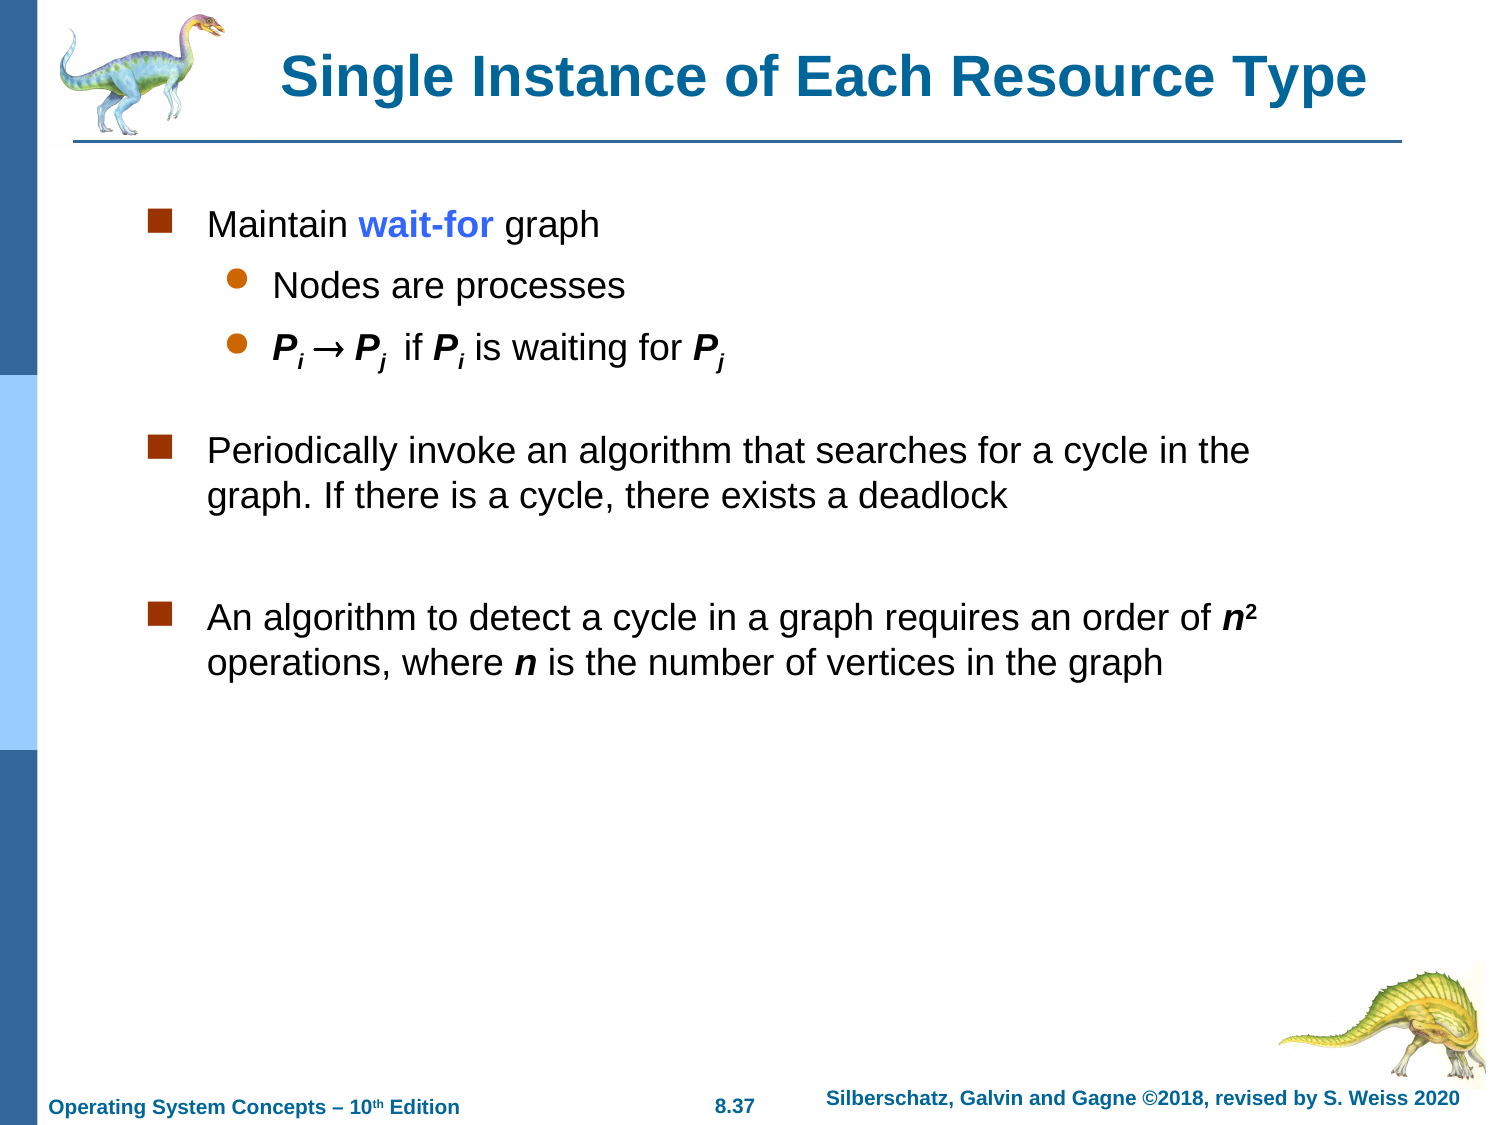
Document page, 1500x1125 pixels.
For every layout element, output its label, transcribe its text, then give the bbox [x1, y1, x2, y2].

picture [46, 0, 243, 149]
picture [1275, 959, 1486, 1095]
title Single Instance of Each Resource Type [187, 0, 1463, 116]
list Maintain wait-for graph Nodes are processes Pi  Pj if Pi is waiting for Pj Periodically invoke an algorithm that searches for a cycle in the graph. If there is a cycle, there exists a deadlock An algorithm to detect a cycle in a graph requires an order of n2 operations, where n is the number of vertices in the graph [135, 192, 1380, 933]
